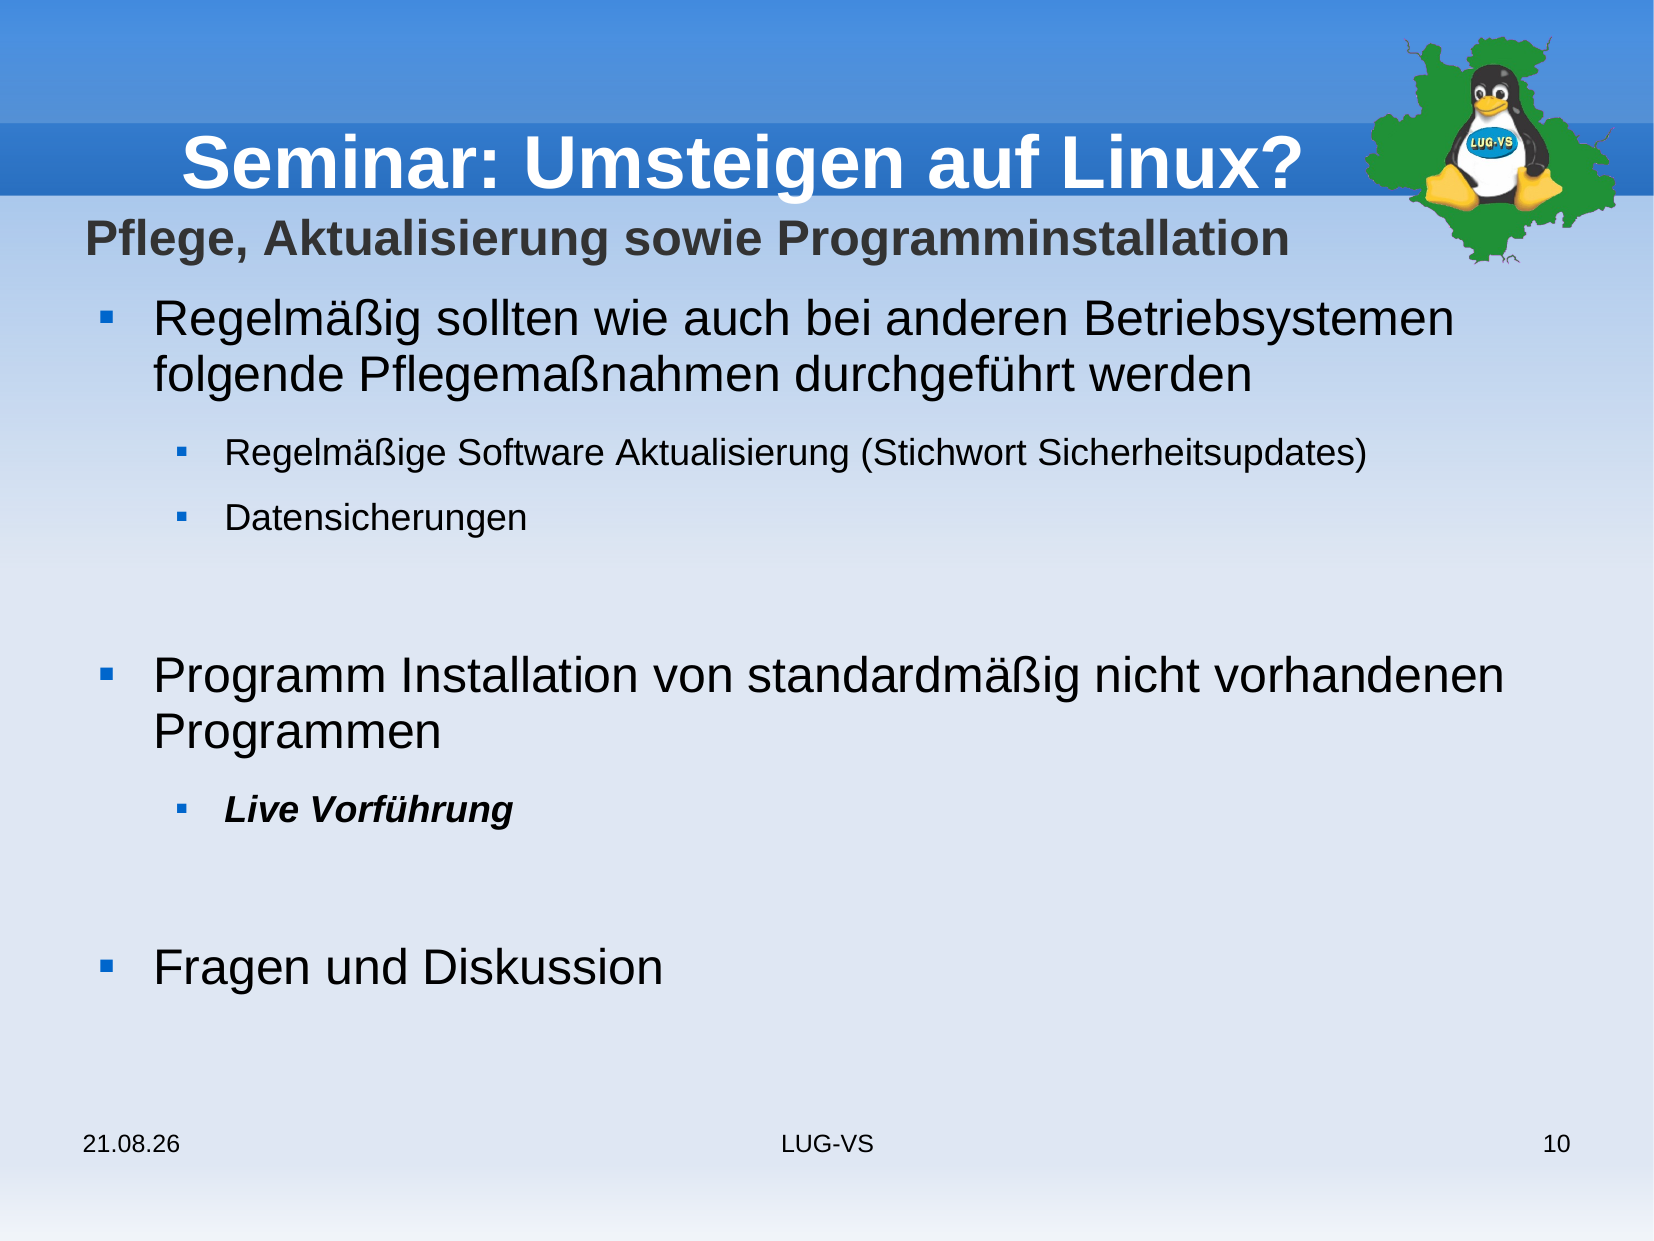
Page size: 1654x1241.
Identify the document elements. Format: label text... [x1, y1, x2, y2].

picture [0, 0, 1654, 1241]
text_box Pflege, Aktualisierung sowie Programminstallation [14, 209, 1418, 266]
list Regelmäßig sollten wie auch bei anderen Betriebsystemen folgende Pflegemaßnahmen durchgeführt werden Regelmäßige Software Aktualisierung (Stichwort Sicherheitsupdates) Datensicherungen Programm Installation von standardmäßig nicht vorhandenen Programmen Live Vorführung Fragen und Diskussion [82, 290, 1571, 1109]
picture [1489, 137, 1512, 149]
title Seminar: Umsteigen auf Linux? [0, 59, 1489, 267]
